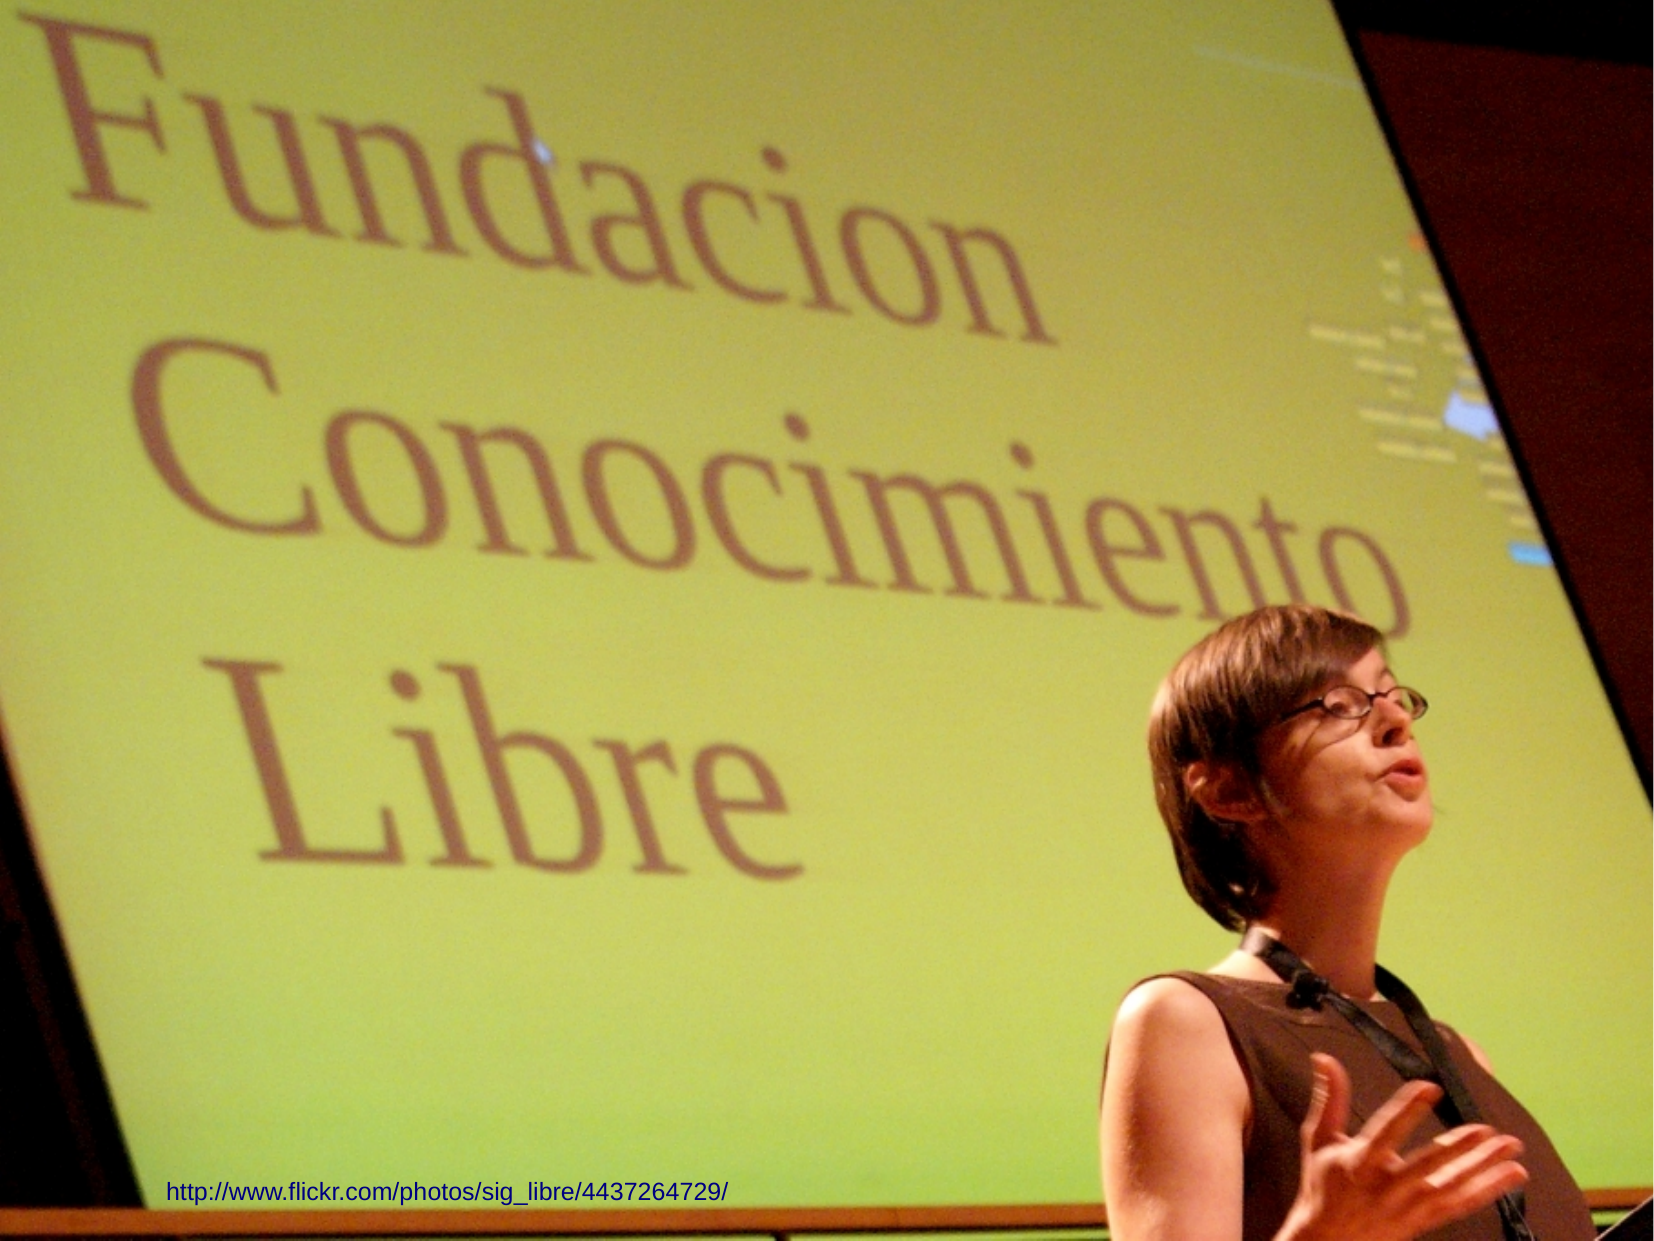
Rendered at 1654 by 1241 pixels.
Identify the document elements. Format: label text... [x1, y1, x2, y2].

picture [0, 0, 1654, 1241]
text_box http://www.flickr.com/photos/sig_libre/4437264729/ [75, 1125, 821, 1241]
